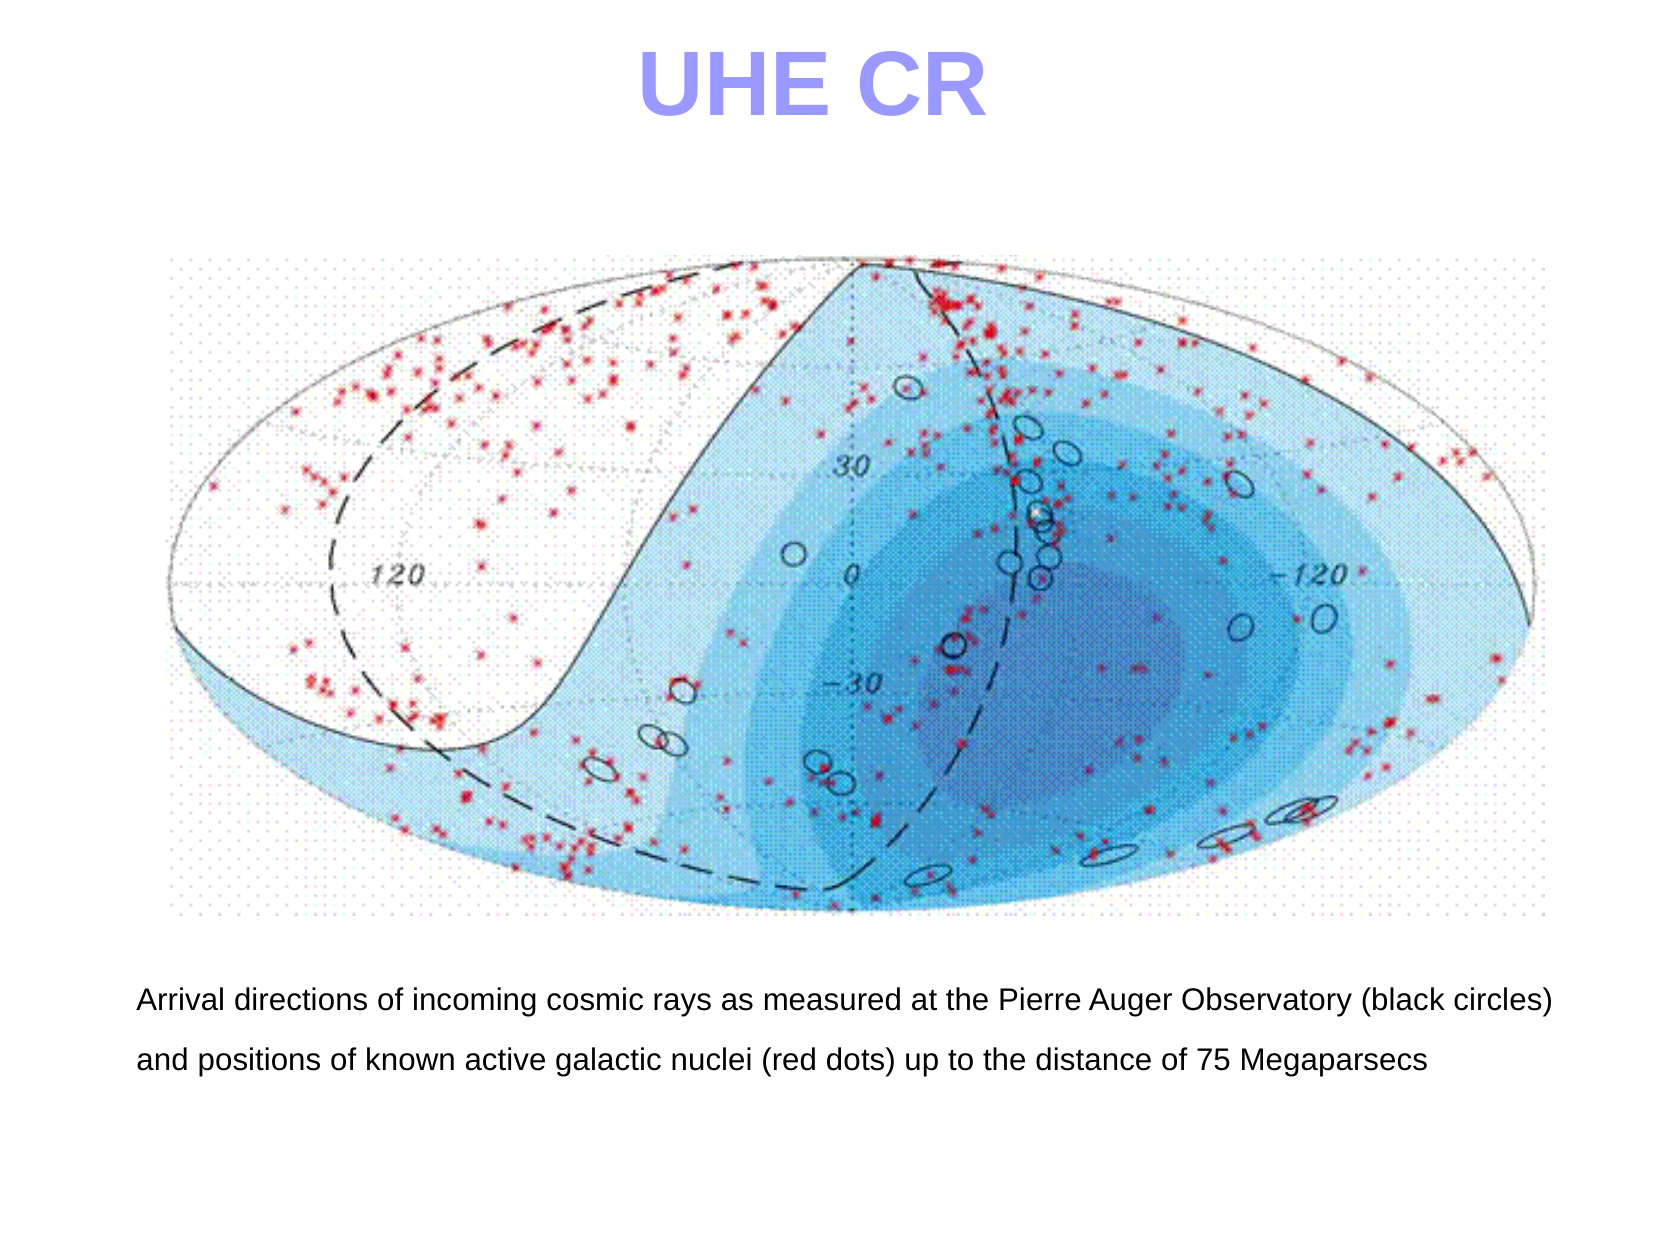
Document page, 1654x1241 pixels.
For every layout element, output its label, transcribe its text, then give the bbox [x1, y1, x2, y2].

text_box Arrival directions of incoming cosmic rays as measured at the Pierre Auger Observatory (black circles) and positions of known active galactic nuclei (red dots) up to the distance of 75 Megaparsecs [121, 975, 1577, 1156]
picture [164, 255, 1545, 916]
title UHE CR [82, 2, 1571, 166]
